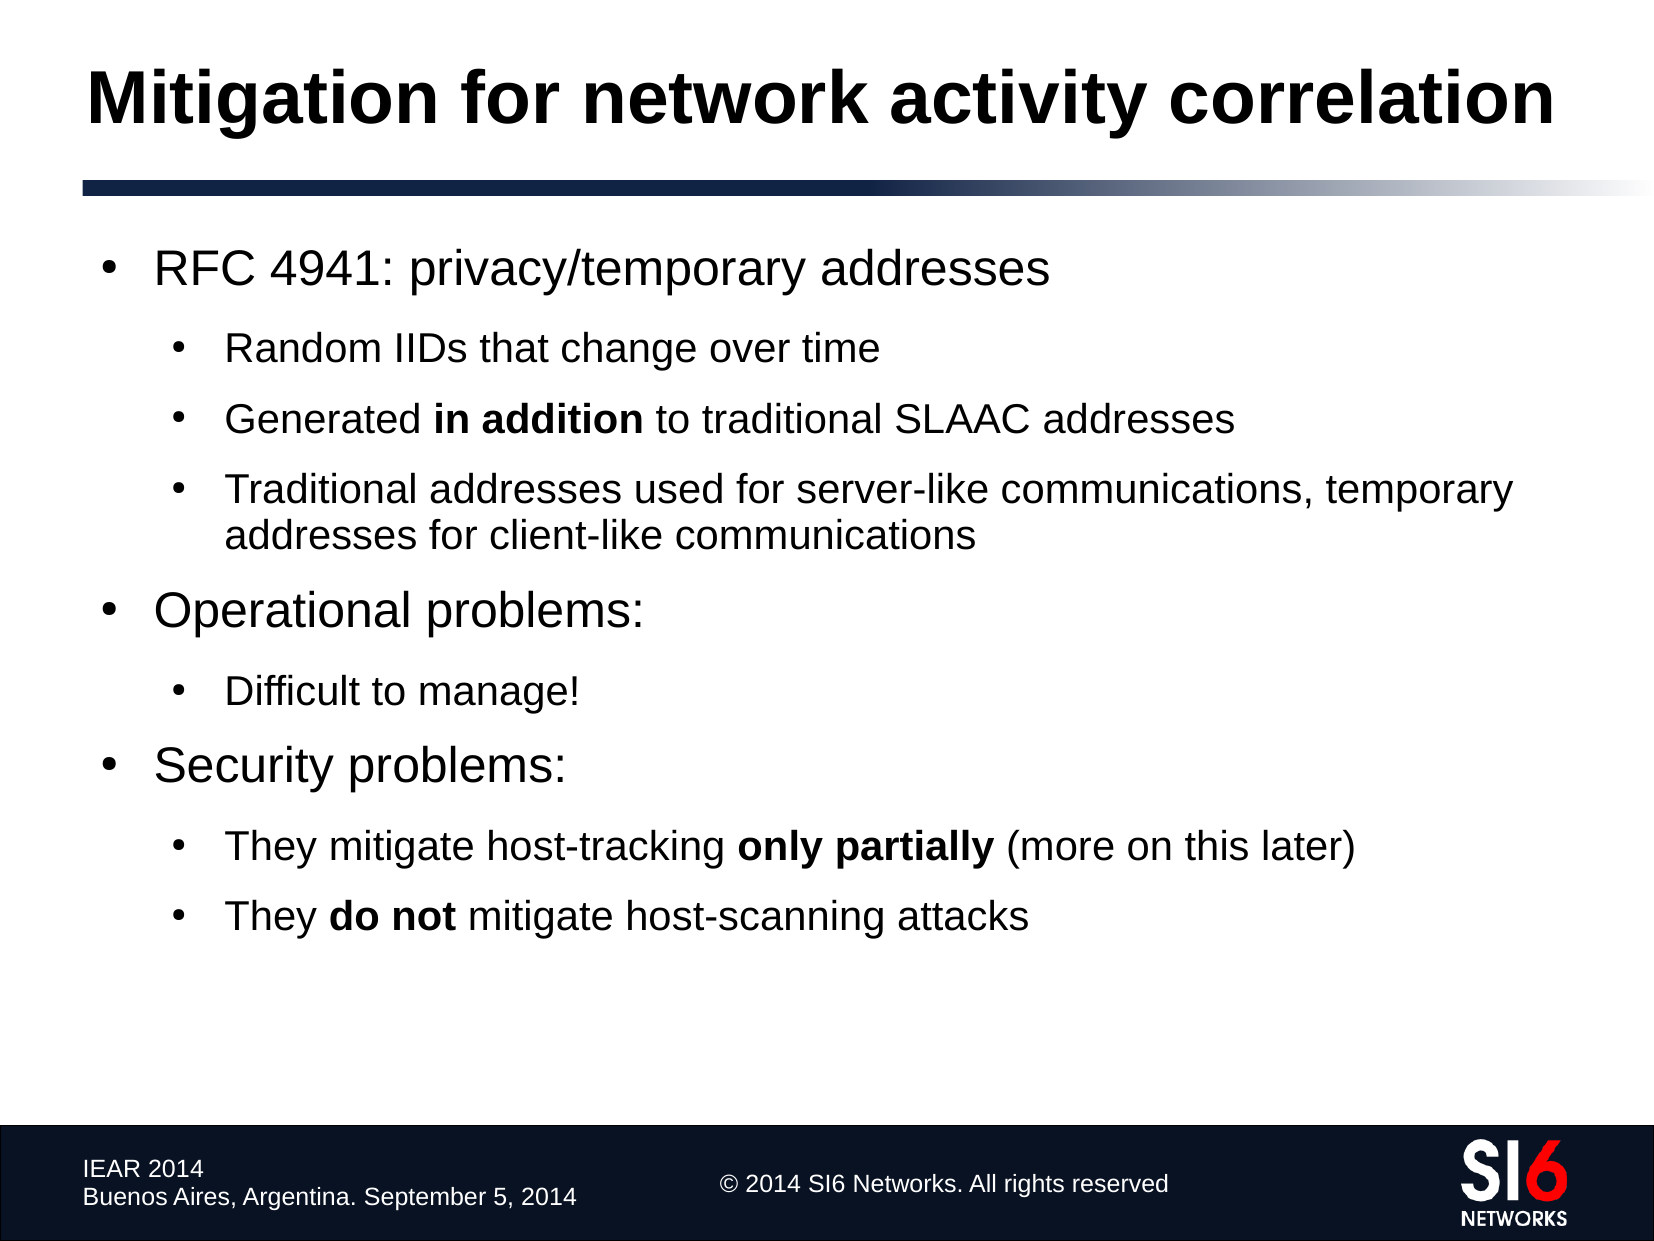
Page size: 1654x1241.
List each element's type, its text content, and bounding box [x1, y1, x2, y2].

title Mitigation for network activity correlation [86, 30, 1576, 166]
picture [1461, 1139, 1567, 1226]
list RFC 4941: privacy/temporary addresses Random IIDs that change over time Generated in addition to traditional SLAAC addresses Traditional addresses used for server-like communications, temporary addresses for client-like communications Operational problems: Difficult to manage! Security problems: They mitigate host-tracking only partially (more on this later) They do not mitigate host-scanning attacks [82, 240, 1571, 1059]
